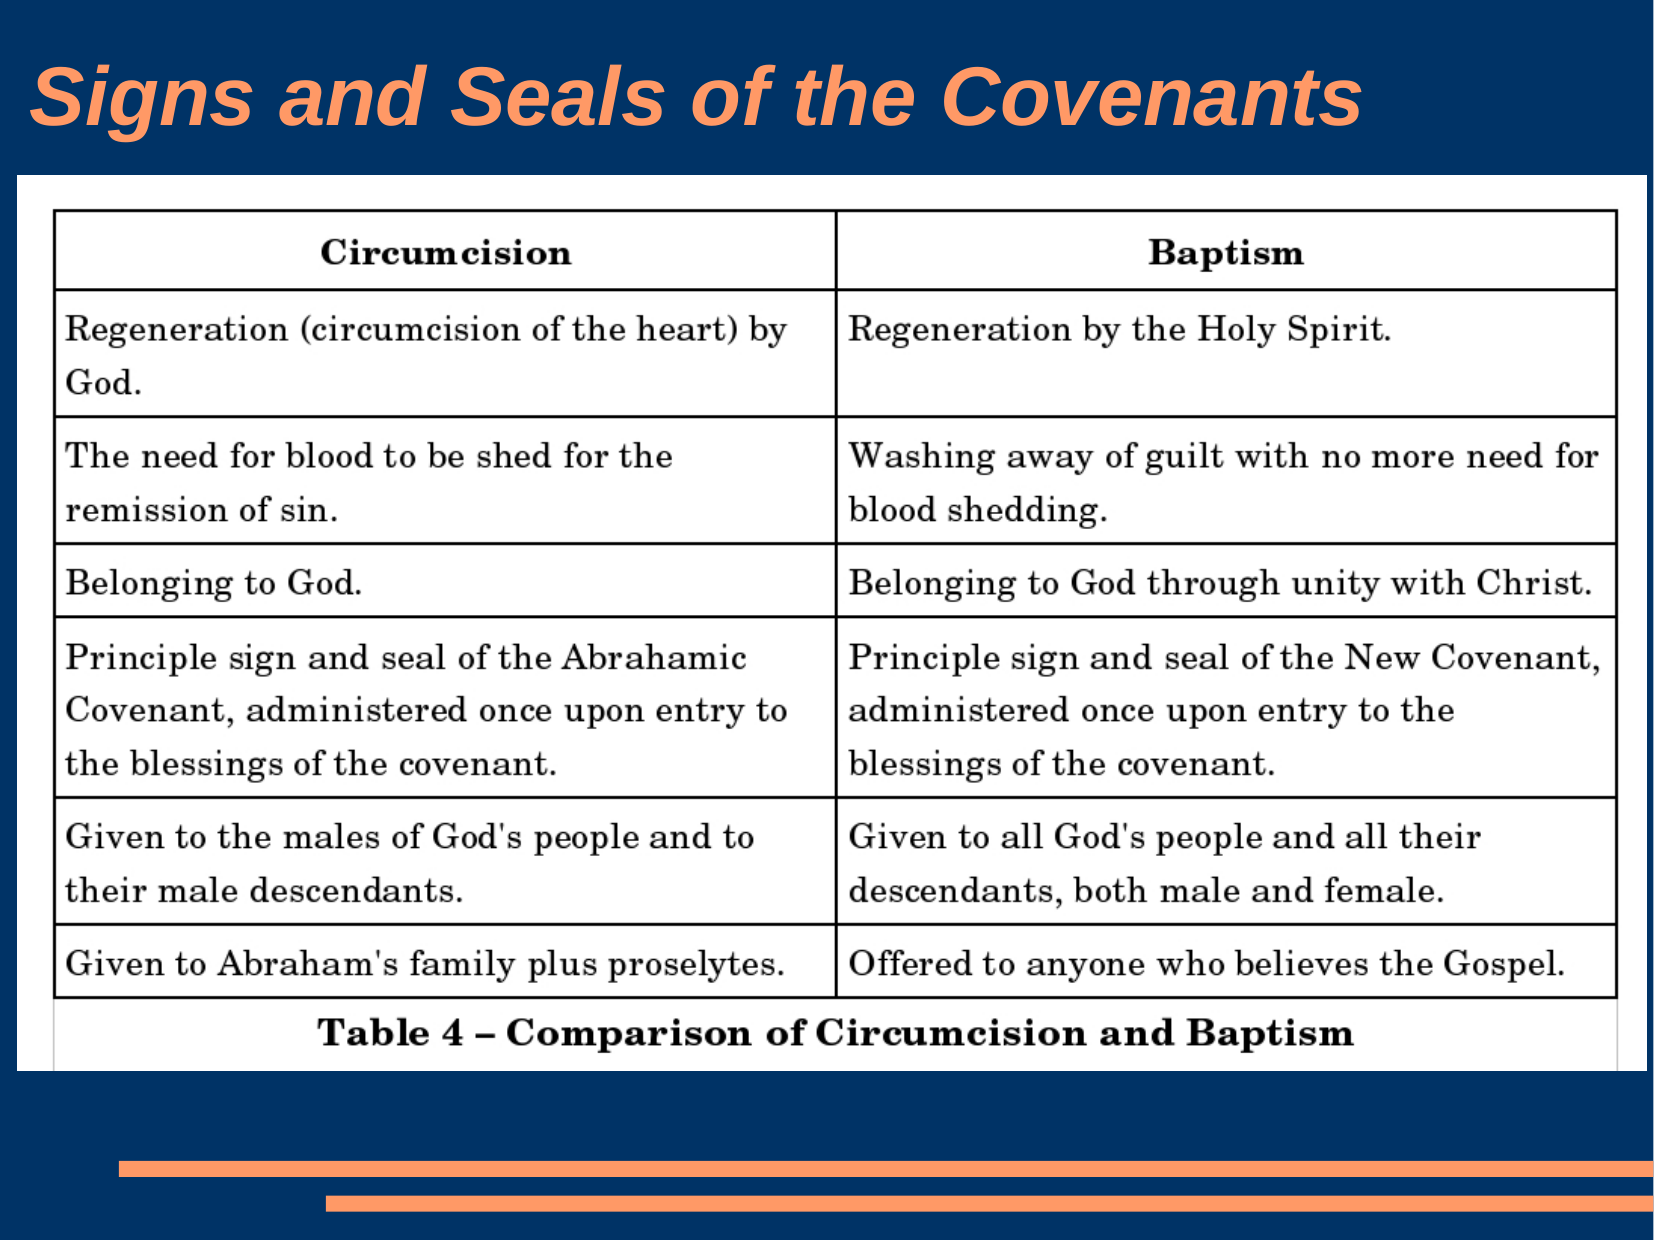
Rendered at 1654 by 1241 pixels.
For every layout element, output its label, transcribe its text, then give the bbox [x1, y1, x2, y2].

picture [17, 175, 1647, 1071]
title Signs and Seals of the Covenants [29, 46, 1625, 148]
